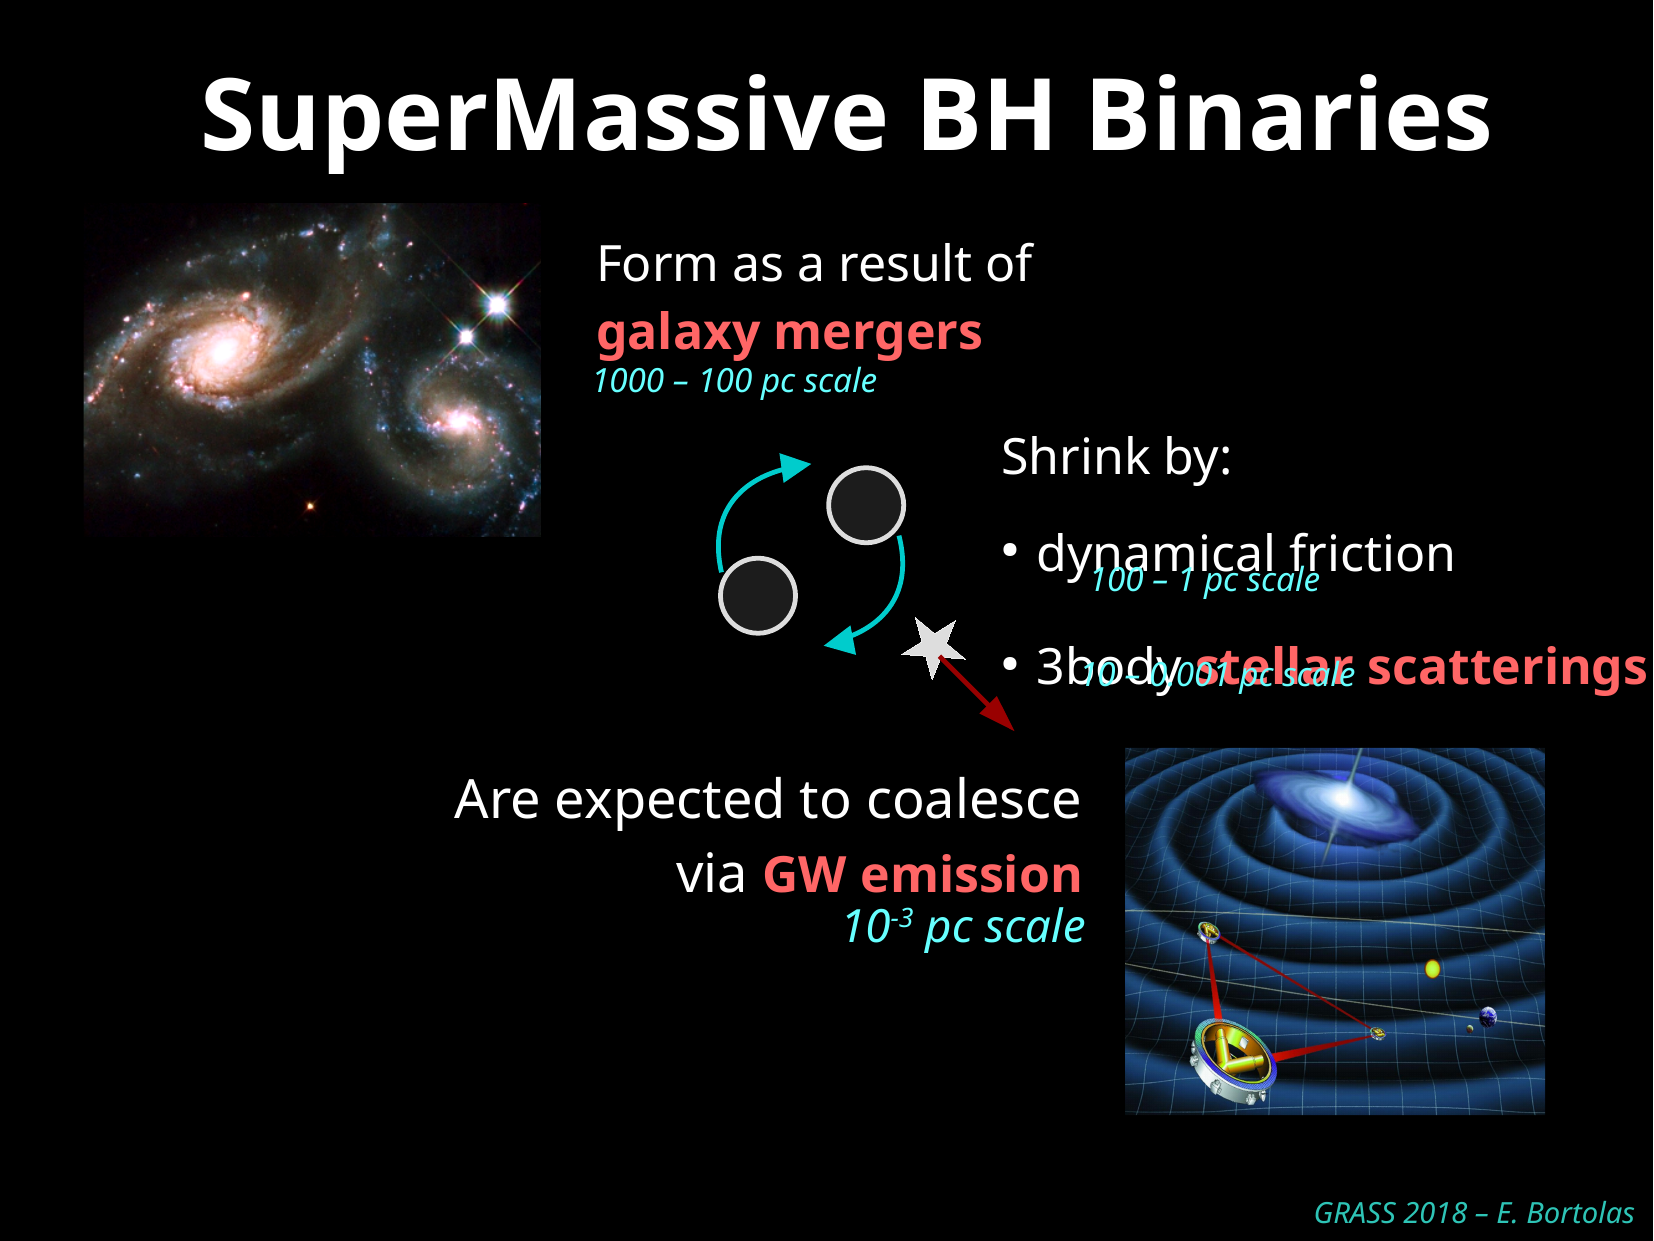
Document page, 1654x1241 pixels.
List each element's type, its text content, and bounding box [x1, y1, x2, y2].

text_box [720, 558, 796, 634]
text_box 10 – 0.001 pc scale [1064, 643, 1415, 696]
text_box Shrink by: dynamical friction 3body stellar scatterings [986, 413, 1653, 657]
text_box [828, 467, 904, 543]
text_box [779, 453, 812, 483]
text_box GRASS 2018 – E. Bortolas [1155, 1185, 1651, 1241]
text_box Form as a result of galaxy mergers [581, 220, 1482, 366]
text_box [823, 625, 857, 655]
text_box [901, 617, 966, 680]
text_box SuperMassive BH Binaries [30, 42, 1653, 256]
text_box 10-3 pc scale [825, 886, 1176, 953]
text_box Are expected to coalesce via GW emission [297, 752, 1098, 988]
text_box 100 – 1 pc scale [1074, 548, 1425, 601]
picture [1125, 747, 1546, 1116]
picture [83, 203, 541, 537]
text_box 1000 – 100 pc scale [576, 349, 927, 403]
